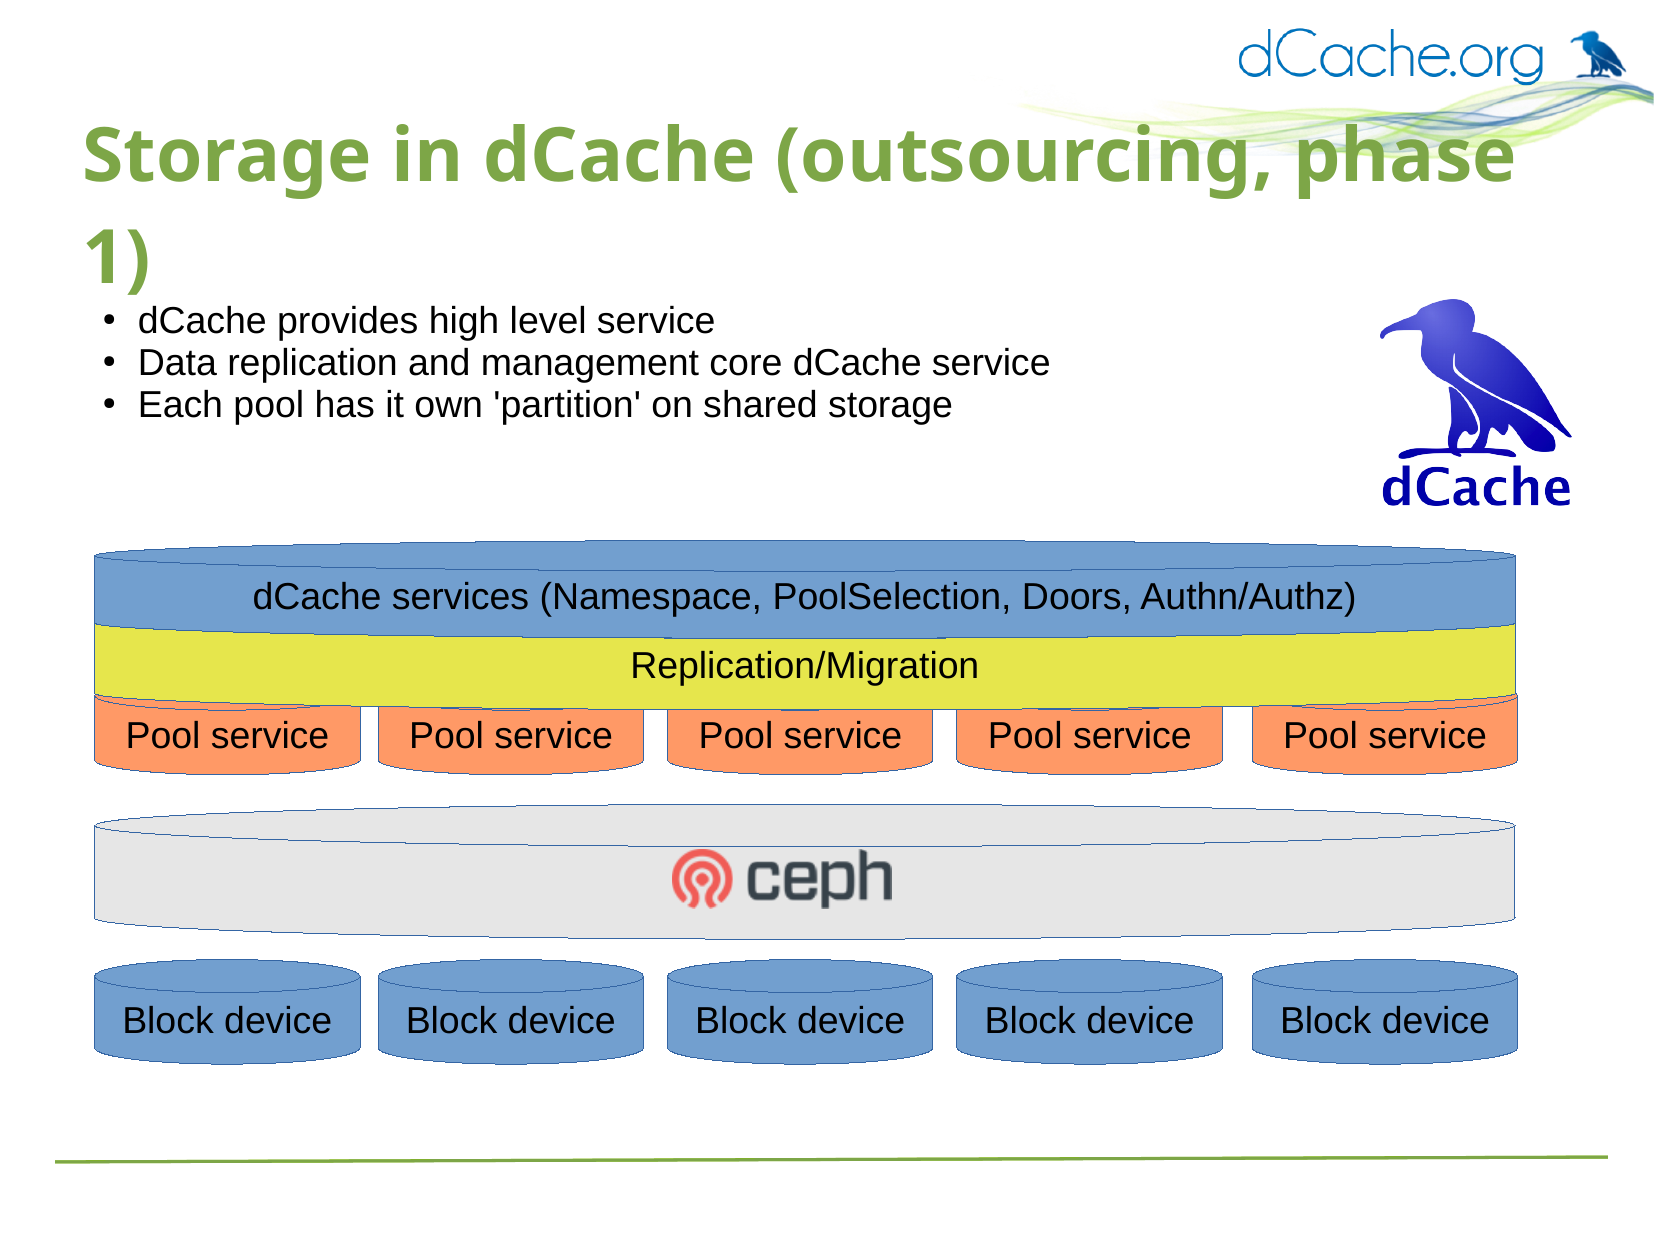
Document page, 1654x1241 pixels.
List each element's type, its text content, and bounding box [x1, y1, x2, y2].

text_box Block device [94, 959, 361, 1065]
picture [1487, 147, 1502, 155]
text_box dCache services (Namespace, PoolSelection, Doors, Authn/Authz) [94, 540, 1516, 639]
text_box Pool service [667, 710, 933, 775]
picture [672, 849, 892, 909]
text_box Block device [667, 959, 933, 1065]
text_box [94, 804, 1516, 940]
picture [1311, 148, 1325, 155]
text_box Block device [956, 959, 1223, 1065]
picture [1173, 148, 1187, 155]
picture [981, 148, 997, 155]
text_box Block device [1252, 959, 1518, 1065]
picture [1219, 148, 1235, 155]
text_box Replication/Migration [94, 623, 1516, 710]
text_box Pool service [1252, 693, 1518, 775]
text_box Pool service [94, 694, 361, 775]
text_box dCache provides high level service Data replication and management core dCache service Each pool has it own 'partition' on shared storage [87, 291, 1068, 475]
text_box Pool service [956, 707, 1223, 775]
picture [956, 16, 1654, 169]
text_box Block device [378, 959, 644, 1065]
picture [1358, 148, 1372, 155]
title Storage in dCache (outsourcing, phase 1) [82, 155, 1605, 252]
picture [1380, 299, 1572, 506]
text_box Pool service [378, 707, 644, 775]
